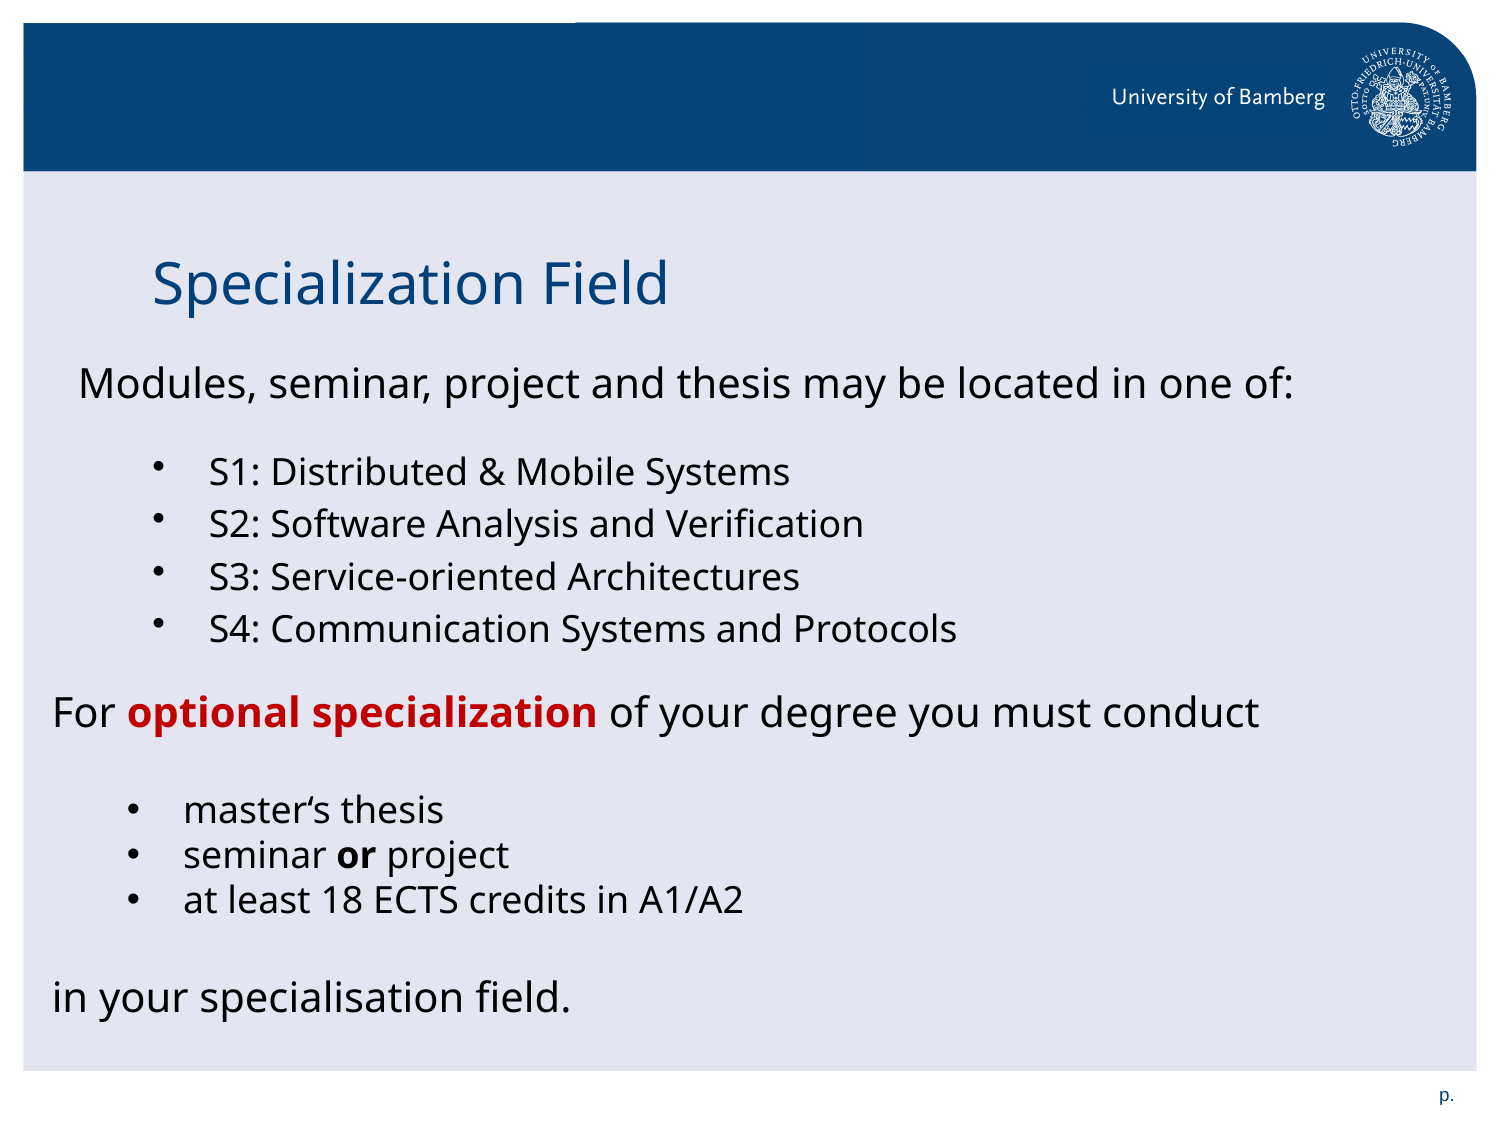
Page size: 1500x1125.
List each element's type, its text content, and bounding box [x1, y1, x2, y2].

text_box Modules, seminar, project and thesis may be located in one of: [63, 349, 1321, 415]
picture [0, 0, 1500, 1125]
title Specialization Field [137, 187, 1363, 375]
list S1: Distributed & Mobile Systems S2: Software Analysis and Verification S3: Service-oriented Architectures S4: Communication Systems and Protocols [137, 440, 1363, 716]
text_box For optional specialization of your degree you must conduct master‘s thesis seminar or project at least 18 ECTS credits in A1/A2 in your specialisation field. [37, 678, 1275, 1029]
